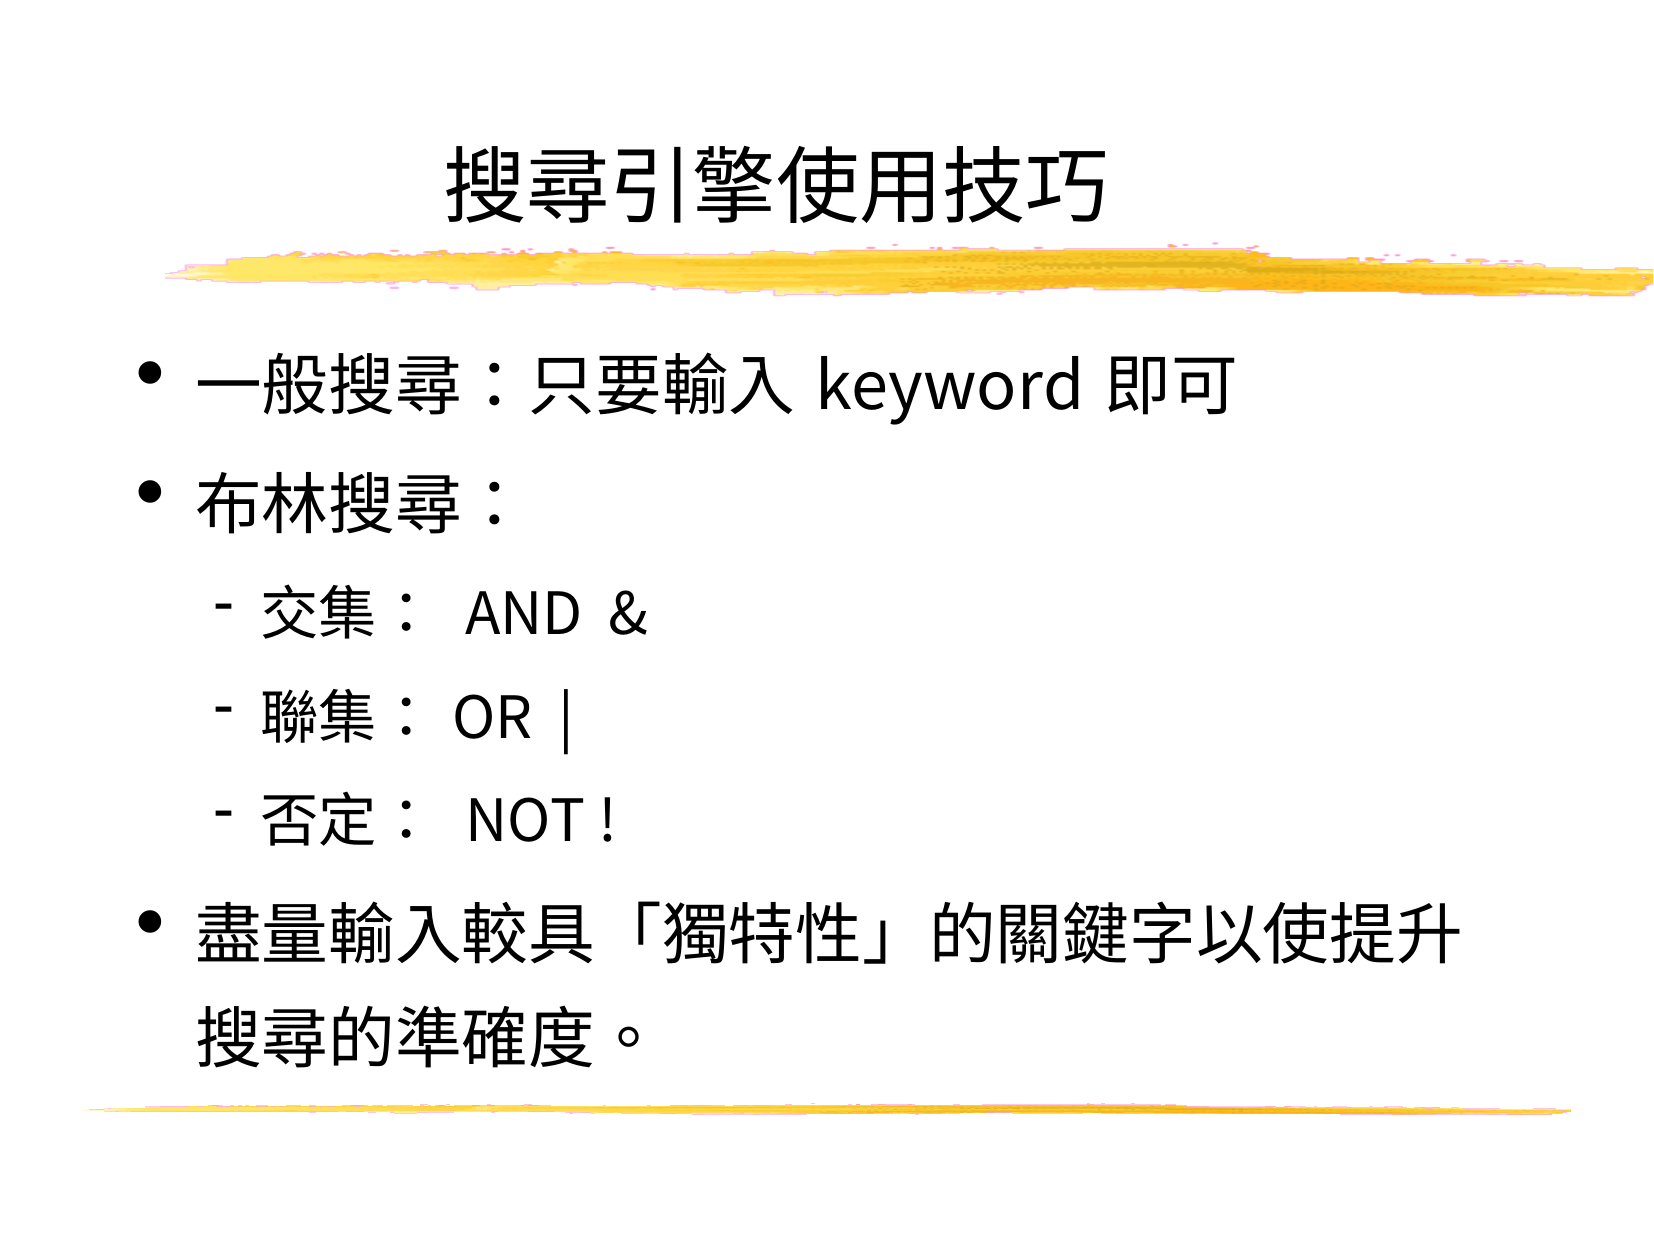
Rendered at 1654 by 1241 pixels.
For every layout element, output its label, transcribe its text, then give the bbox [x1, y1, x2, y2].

title 搜尋引擎使用技巧 [73, 41, 1479, 249]
picture [165, 237, 1654, 308]
picture [82, 1102, 1571, 1117]
list 一般搜尋：只要輸入keyword即可 布林搜尋： 交集： AND & 聯集：OR | 否定： NOT ! 盡量輸入較具「獨特性」的關鍵字以使提升搜尋的準確度。 [124, 316, 1530, 1061]
